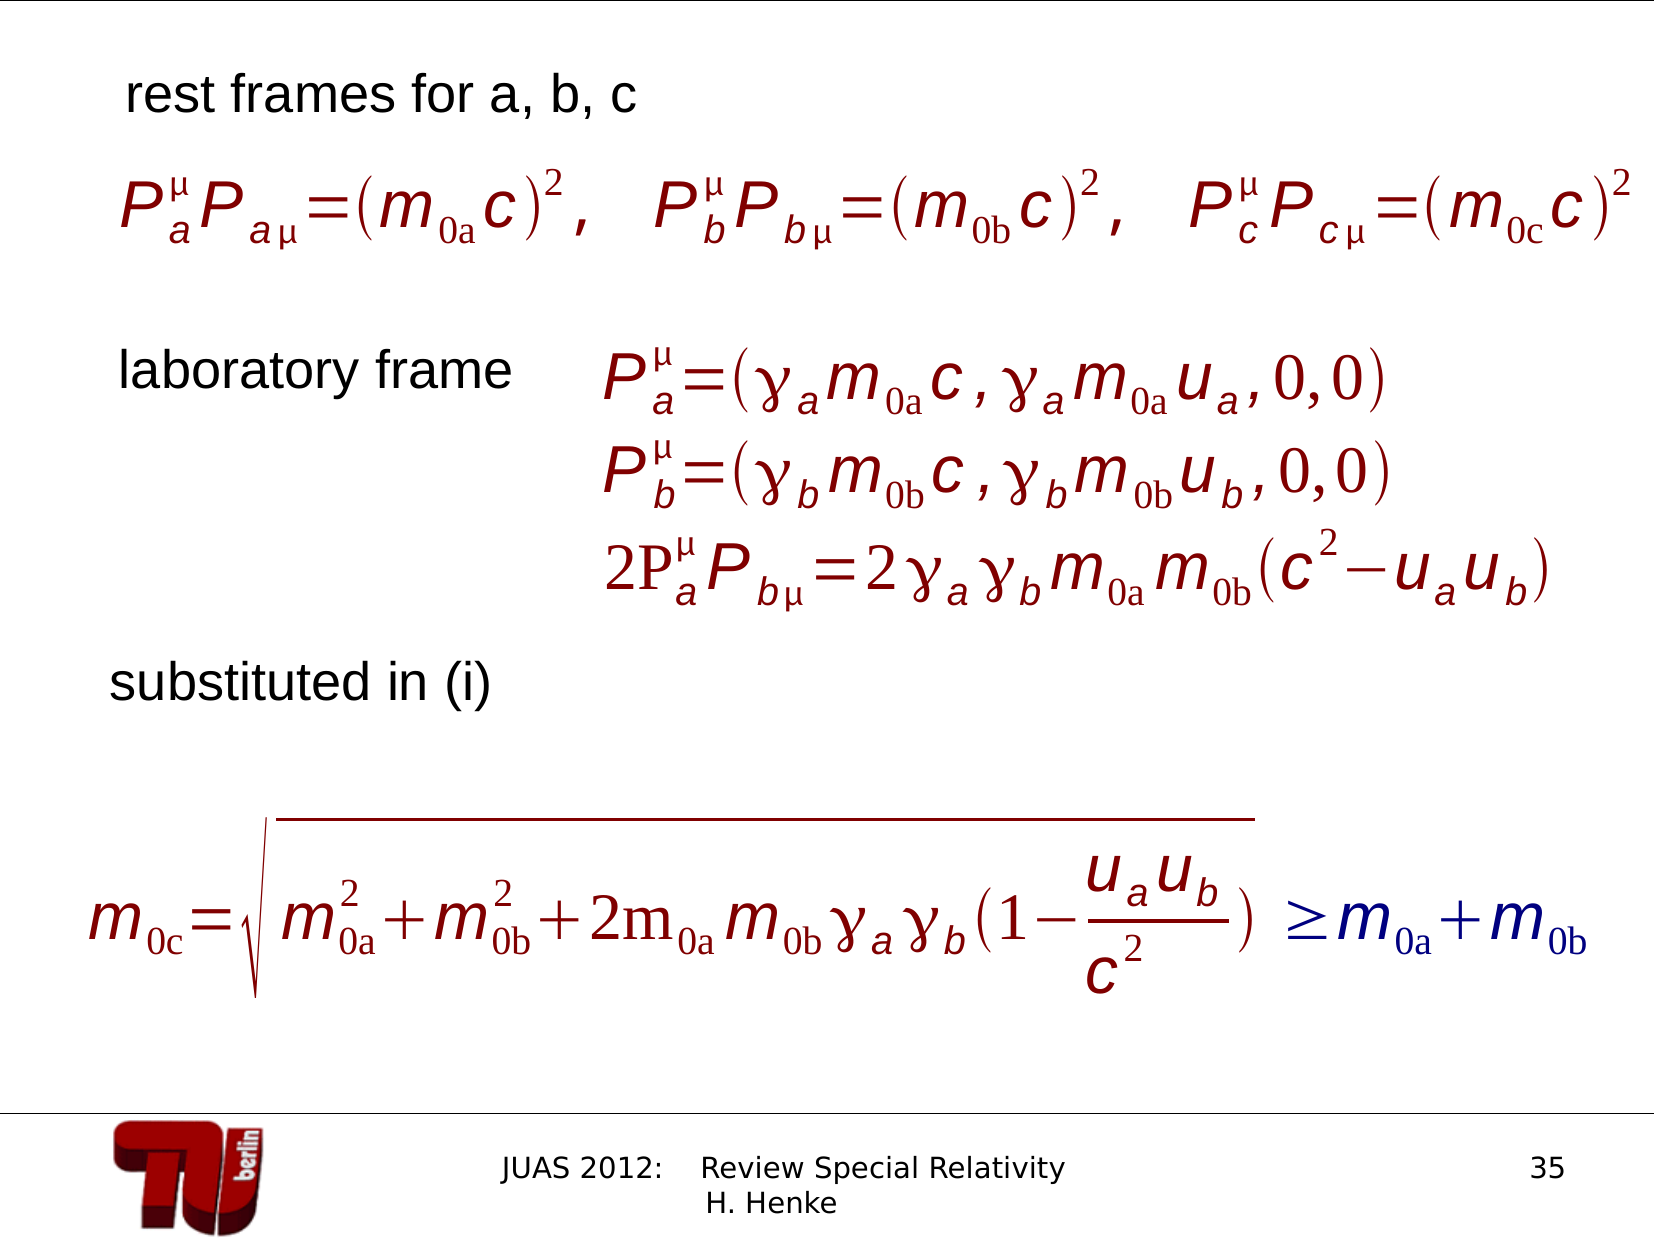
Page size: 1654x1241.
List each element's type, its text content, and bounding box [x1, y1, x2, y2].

text_box laboratory frame [104, 332, 598, 408]
picture [112, 1119, 265, 1238]
text_box rest frames for a, b, c [110, 56, 712, 132]
chart [112, 159, 1637, 253]
chart [596, 333, 1558, 614]
chart [81, 815, 1593, 1008]
text_box substituted in (i) [94, 643, 632, 720]
